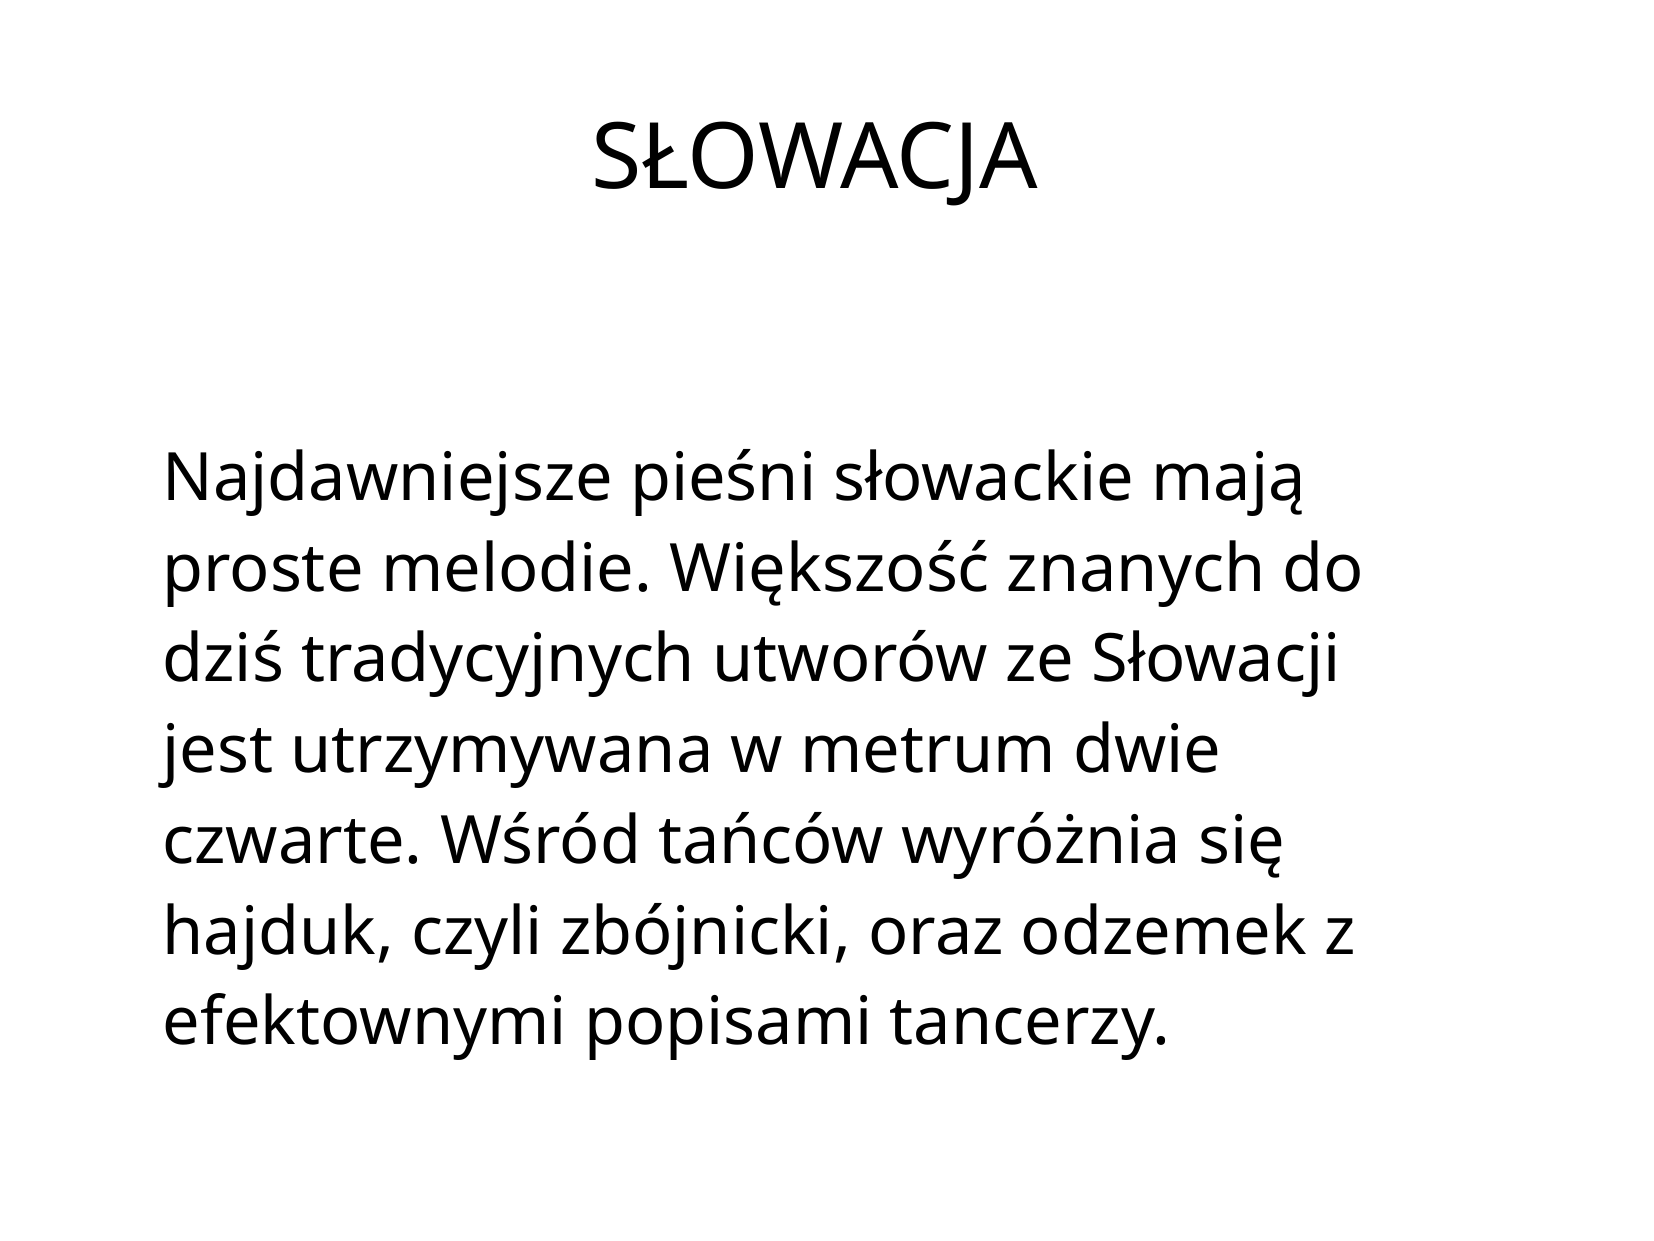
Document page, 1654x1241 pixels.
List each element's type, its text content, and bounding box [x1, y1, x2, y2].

title SŁOWACJA [82, 56, 1571, 250]
text_box Najdawniejsze pieśni słowackie mają proste melodie. Większość znanych do dziś tradycyjnych utworów ze Słowacji jest utrzymywana w metrum dwie czwarte. Wśród tańców wyróżnia się hajduk, czyli zbójnicki, oraz odzemek z efektownymi popisami tancerzy. [147, 421, 1418, 1051]
